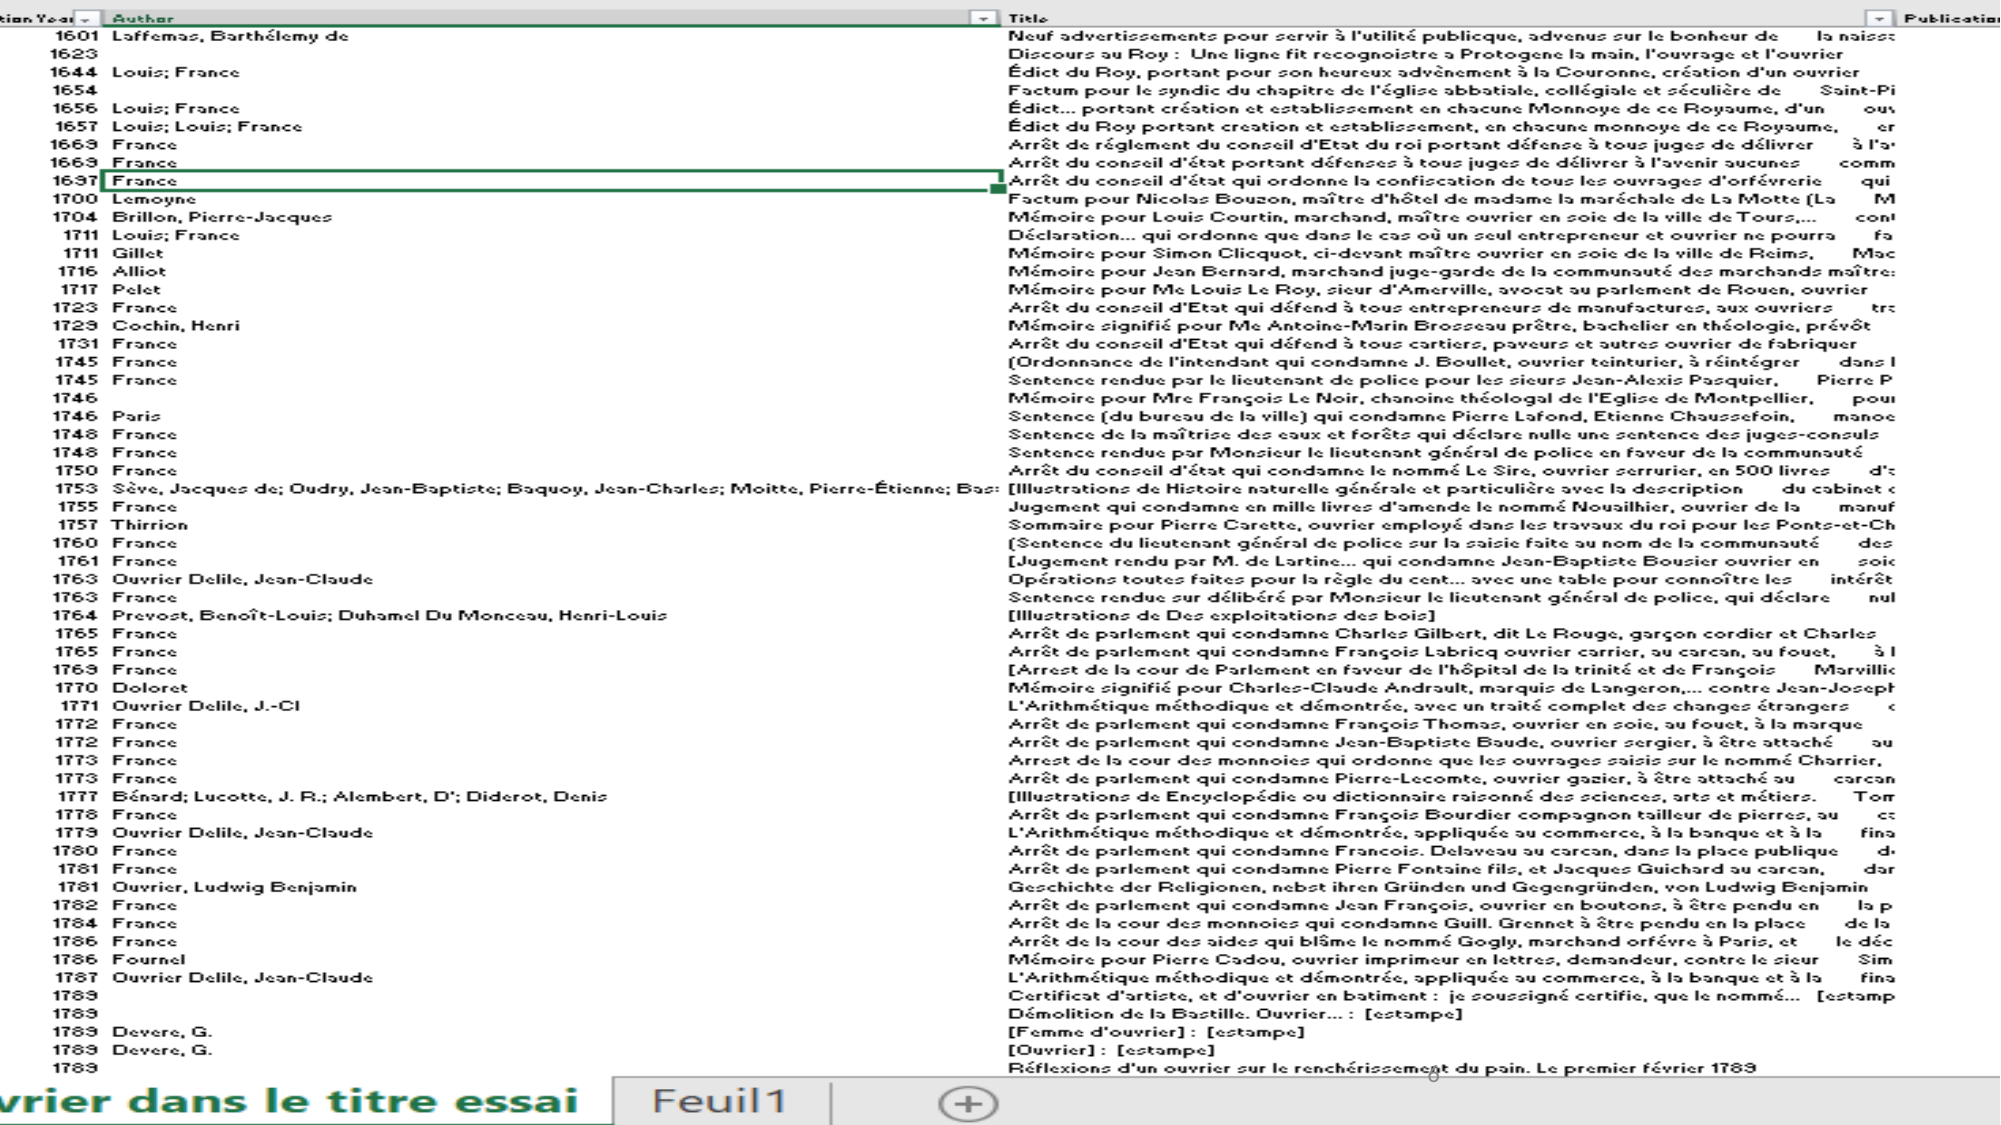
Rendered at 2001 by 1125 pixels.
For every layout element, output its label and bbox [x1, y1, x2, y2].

picture [0, 0, 2000, 1125]
text_box [1412, 1042, 1863, 1103]
